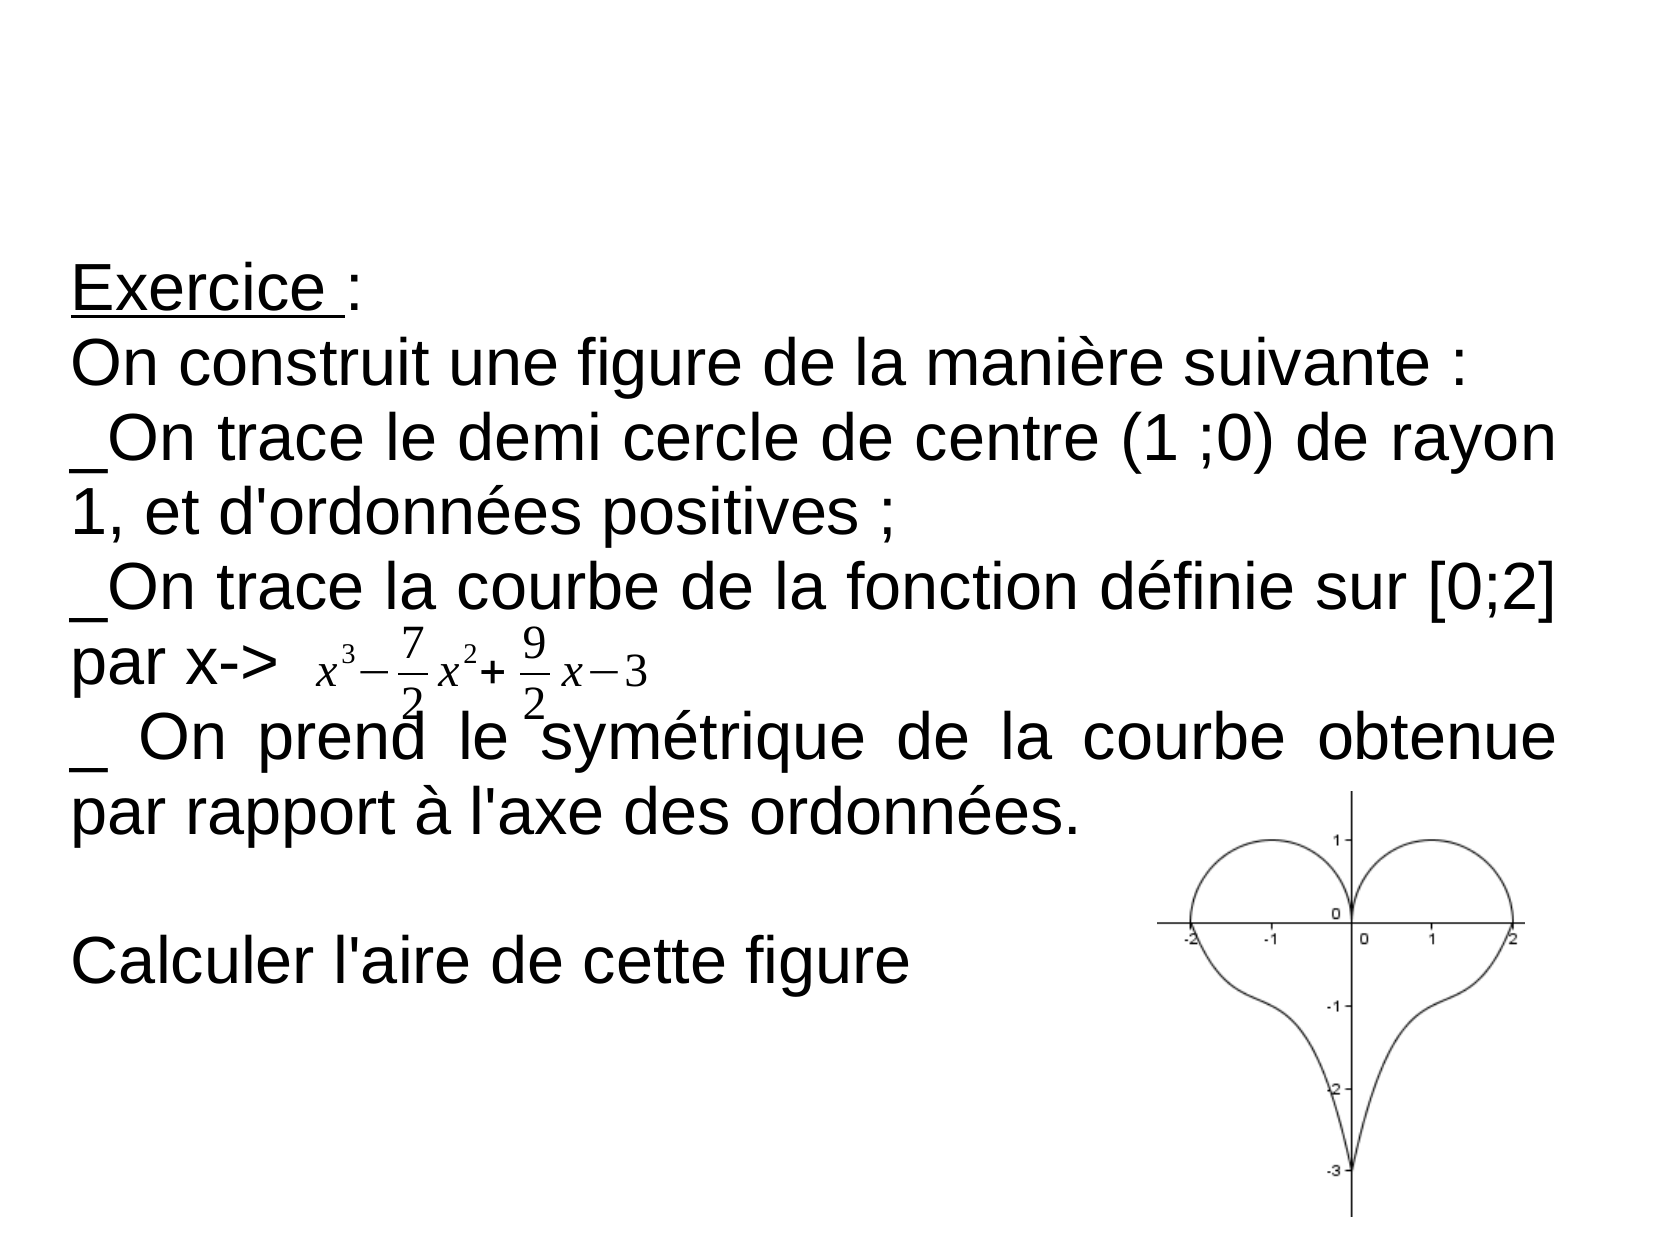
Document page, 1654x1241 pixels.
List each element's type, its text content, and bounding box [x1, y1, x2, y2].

subtitle Exercice : On construit une figure de la manière suivante : _On trace le demi cercle de centre (1 ;0) de rayon 1, et d'ordonnées positives ; _On trace la courbe de la fonction définie sur [0;2] par x-> _ On prend le symétrique de la courbe obtenue par rapport à l'axe des ordonnées. Calculer l'aire de cette figure [70, 94, 1560, 1154]
chart [307, 616, 655, 731]
picture [1157, 791, 1525, 1217]
